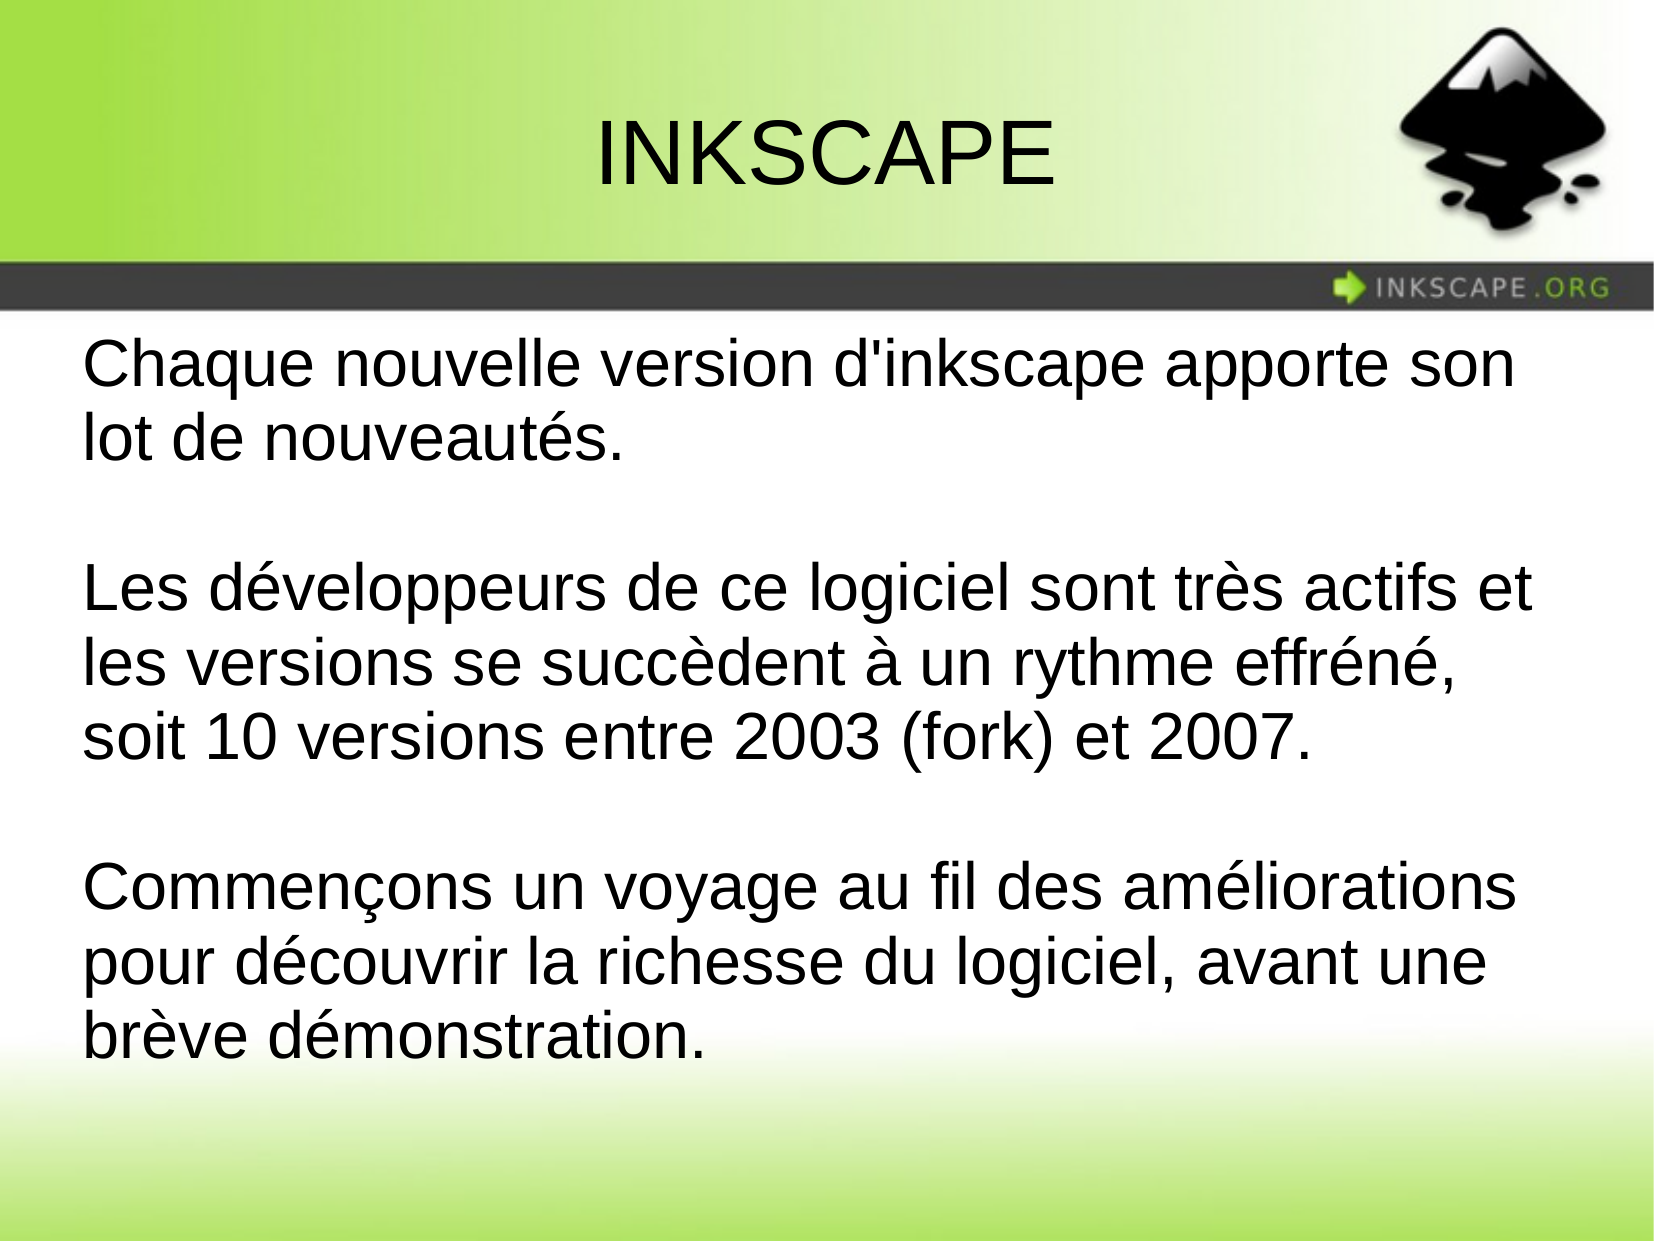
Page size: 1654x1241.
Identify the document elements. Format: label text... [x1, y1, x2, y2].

title INKSCAPE [82, 49, 1571, 257]
subtitle Chaque nouvelle version d'inkscape apporte son lot de nouveautés. Les développeurs de ce logiciel sont très actifs et les versions se succèdent à un rythme effréné, soit 10 versions entre 2003 (fork) et 2007. Commençons un voyage au fil des améliorations pour découvrir la richesse du logiciel, avant une brève démonstration. [82, 290, 1571, 1109]
picture [0, 0, 1654, 1241]
